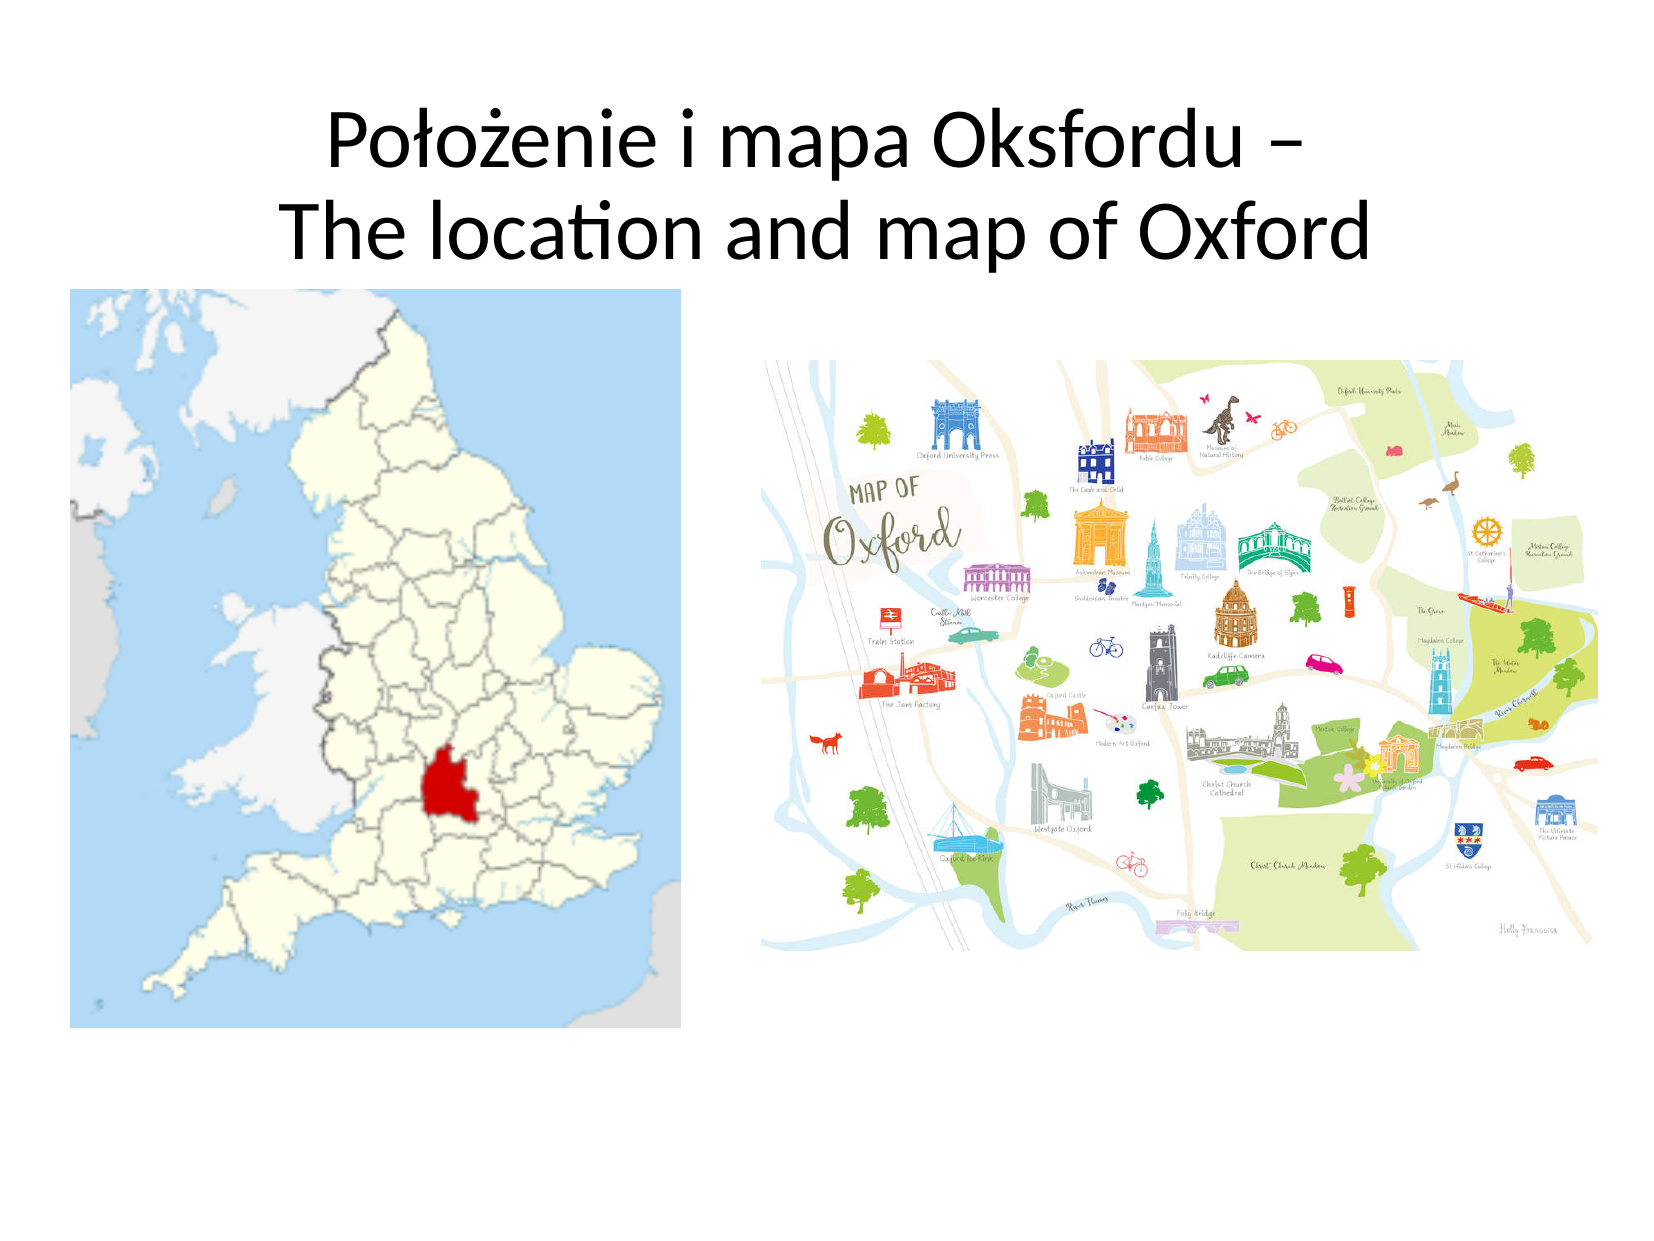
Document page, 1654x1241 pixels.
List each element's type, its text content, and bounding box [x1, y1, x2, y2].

picture [70, 289, 681, 1028]
picture [761, 360, 1598, 951]
title Położenie i mapa Oksfordu – The location and map of Oxford [113, 66, 1540, 306]
